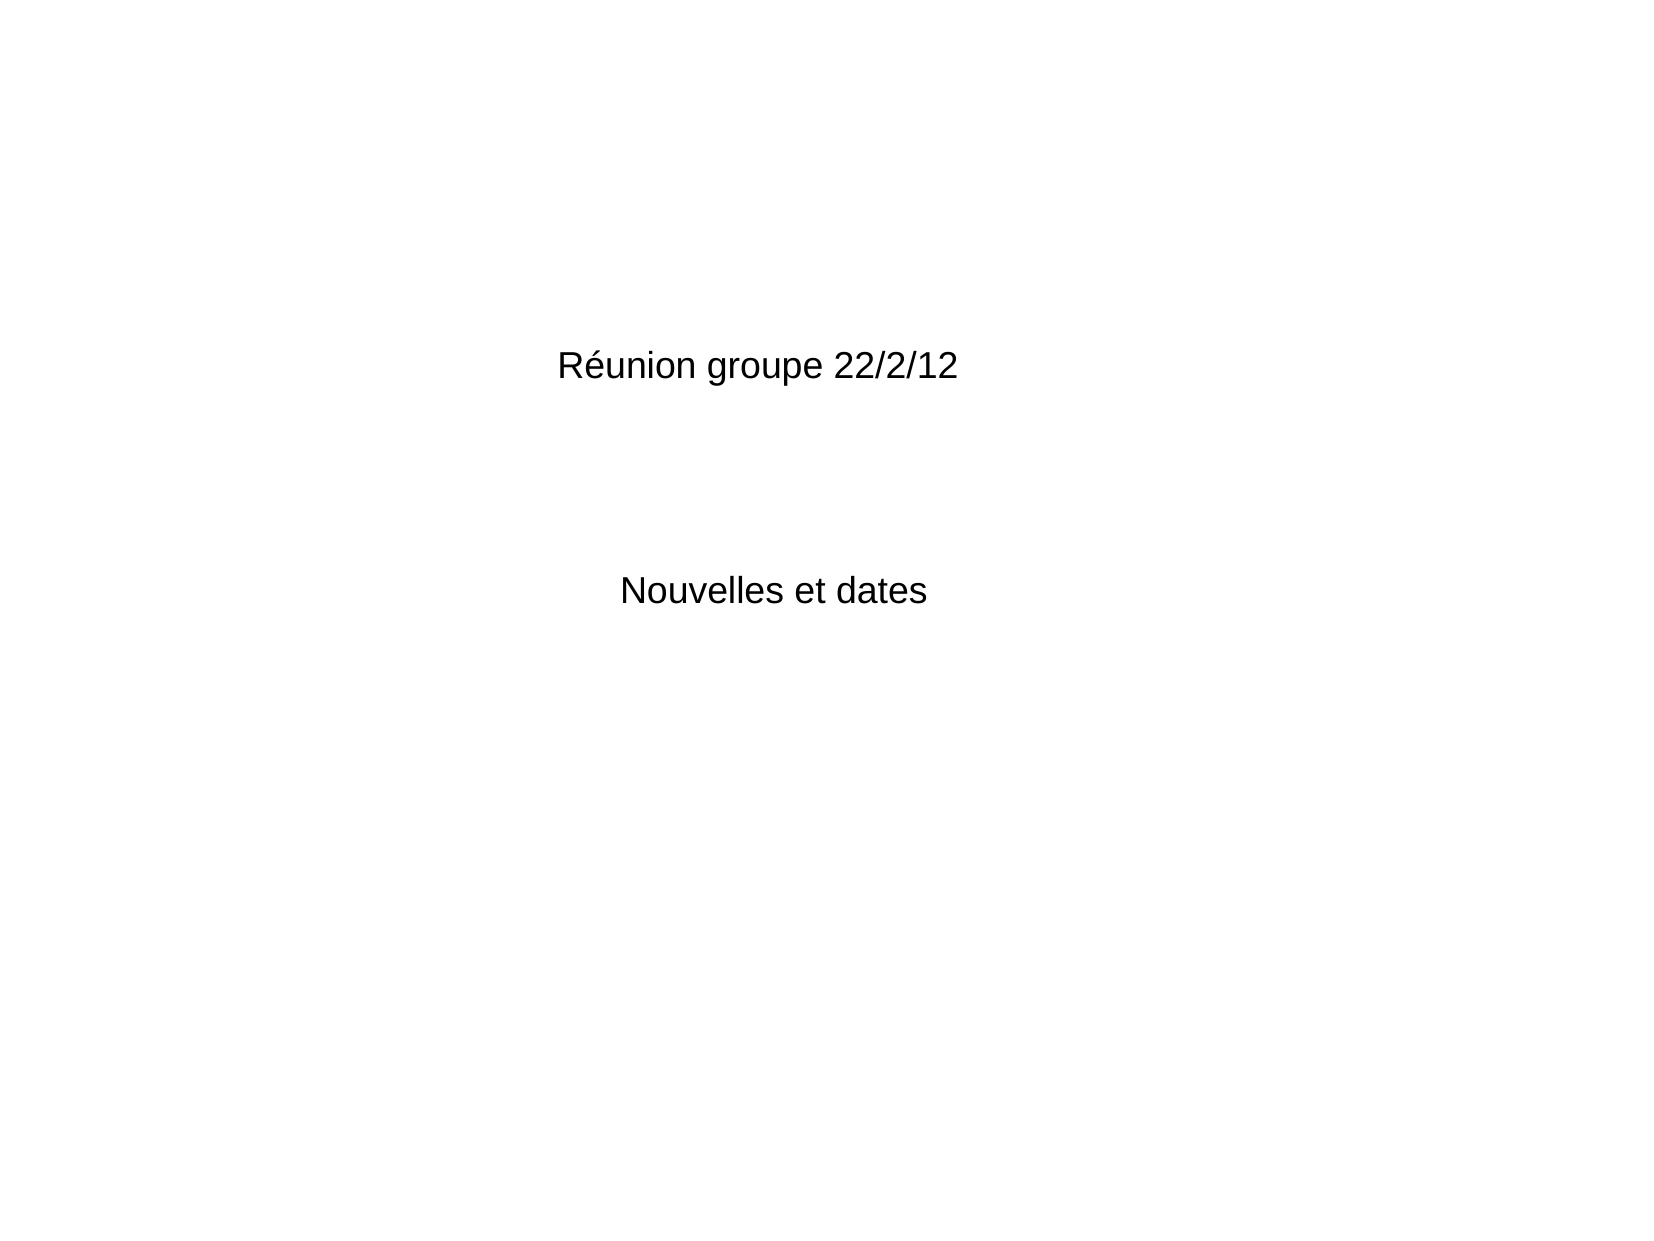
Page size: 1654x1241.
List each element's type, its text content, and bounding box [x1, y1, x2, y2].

text_box Nouvelles et dates [605, 562, 944, 620]
text_box Réunion groupe 22/2/12 [542, 337, 976, 395]
